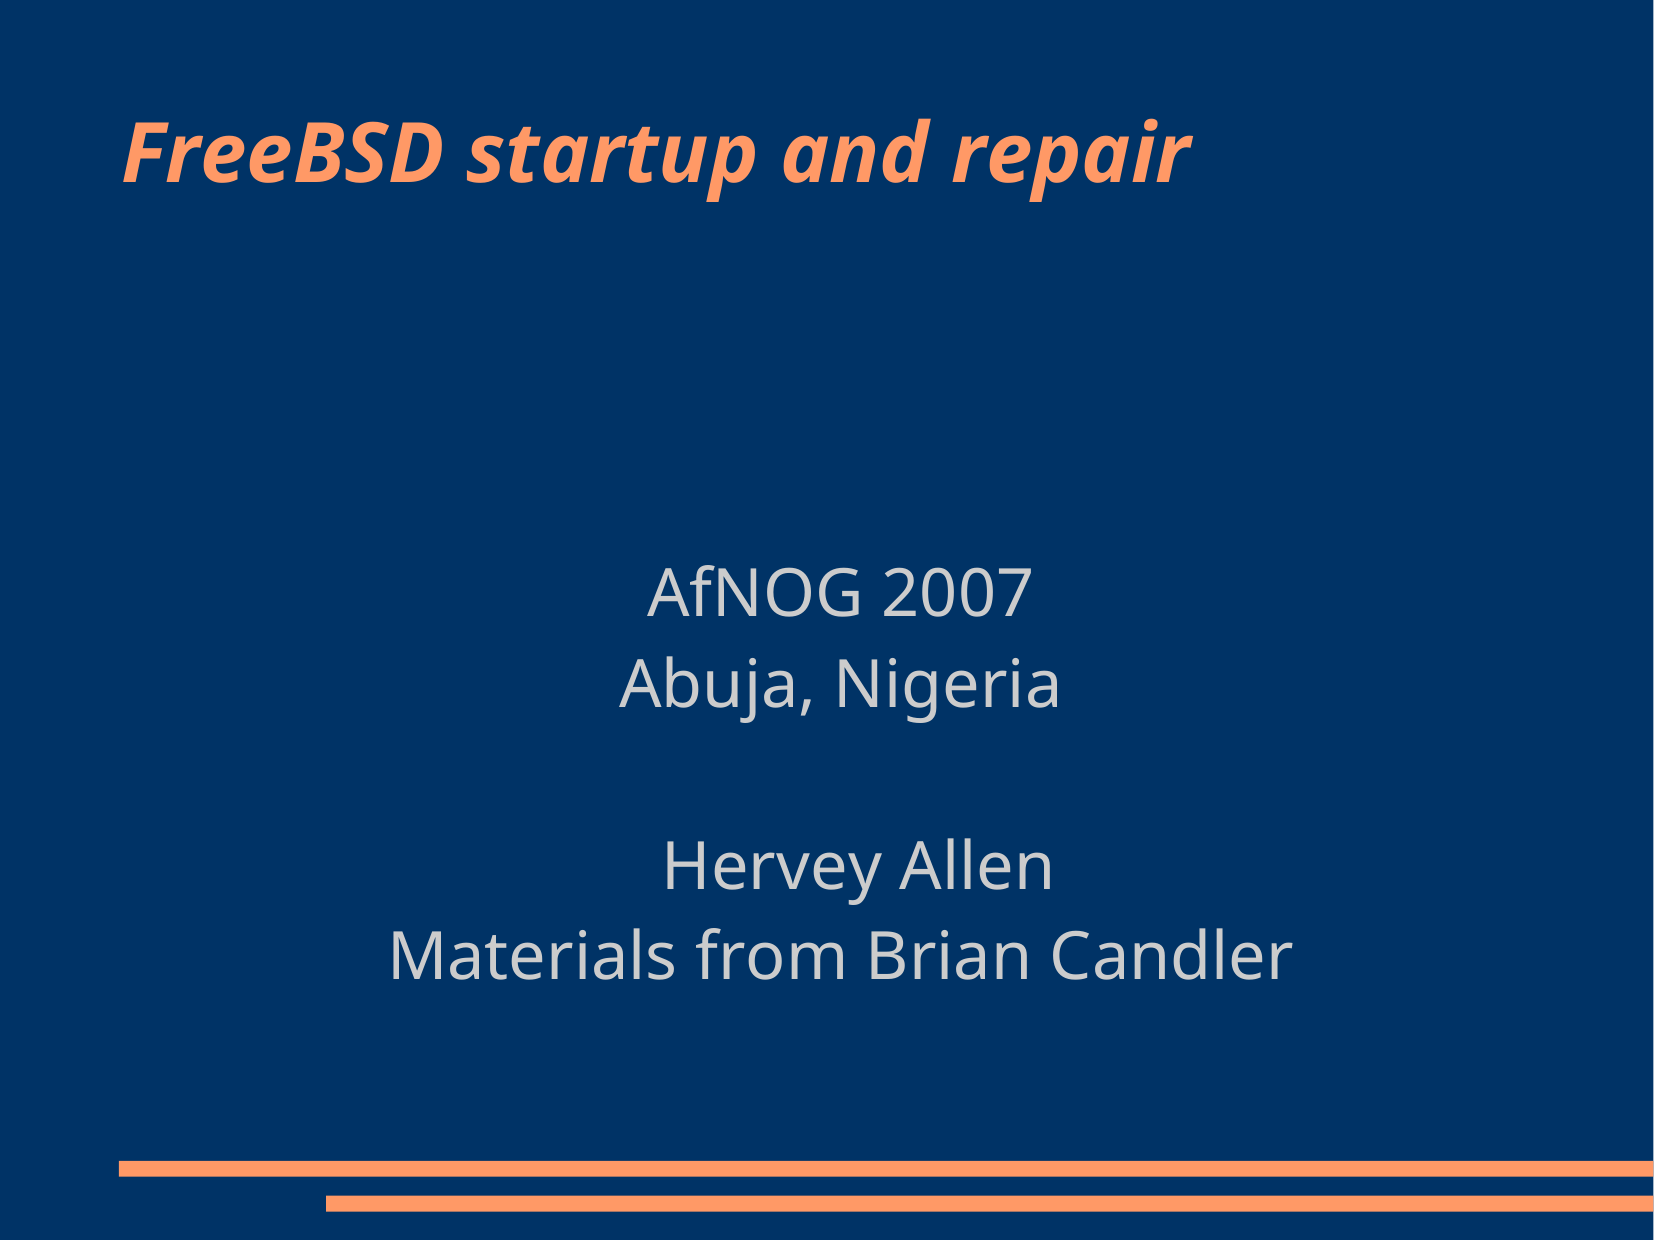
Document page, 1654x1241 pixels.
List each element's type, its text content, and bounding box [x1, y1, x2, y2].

subtitle AfNOG 2007 Abuja, Nigeria Hervey Allen Materials from Brian Candler [121, 322, 1561, 1132]
title FreeBSD startup and repair [121, 46, 1534, 254]
